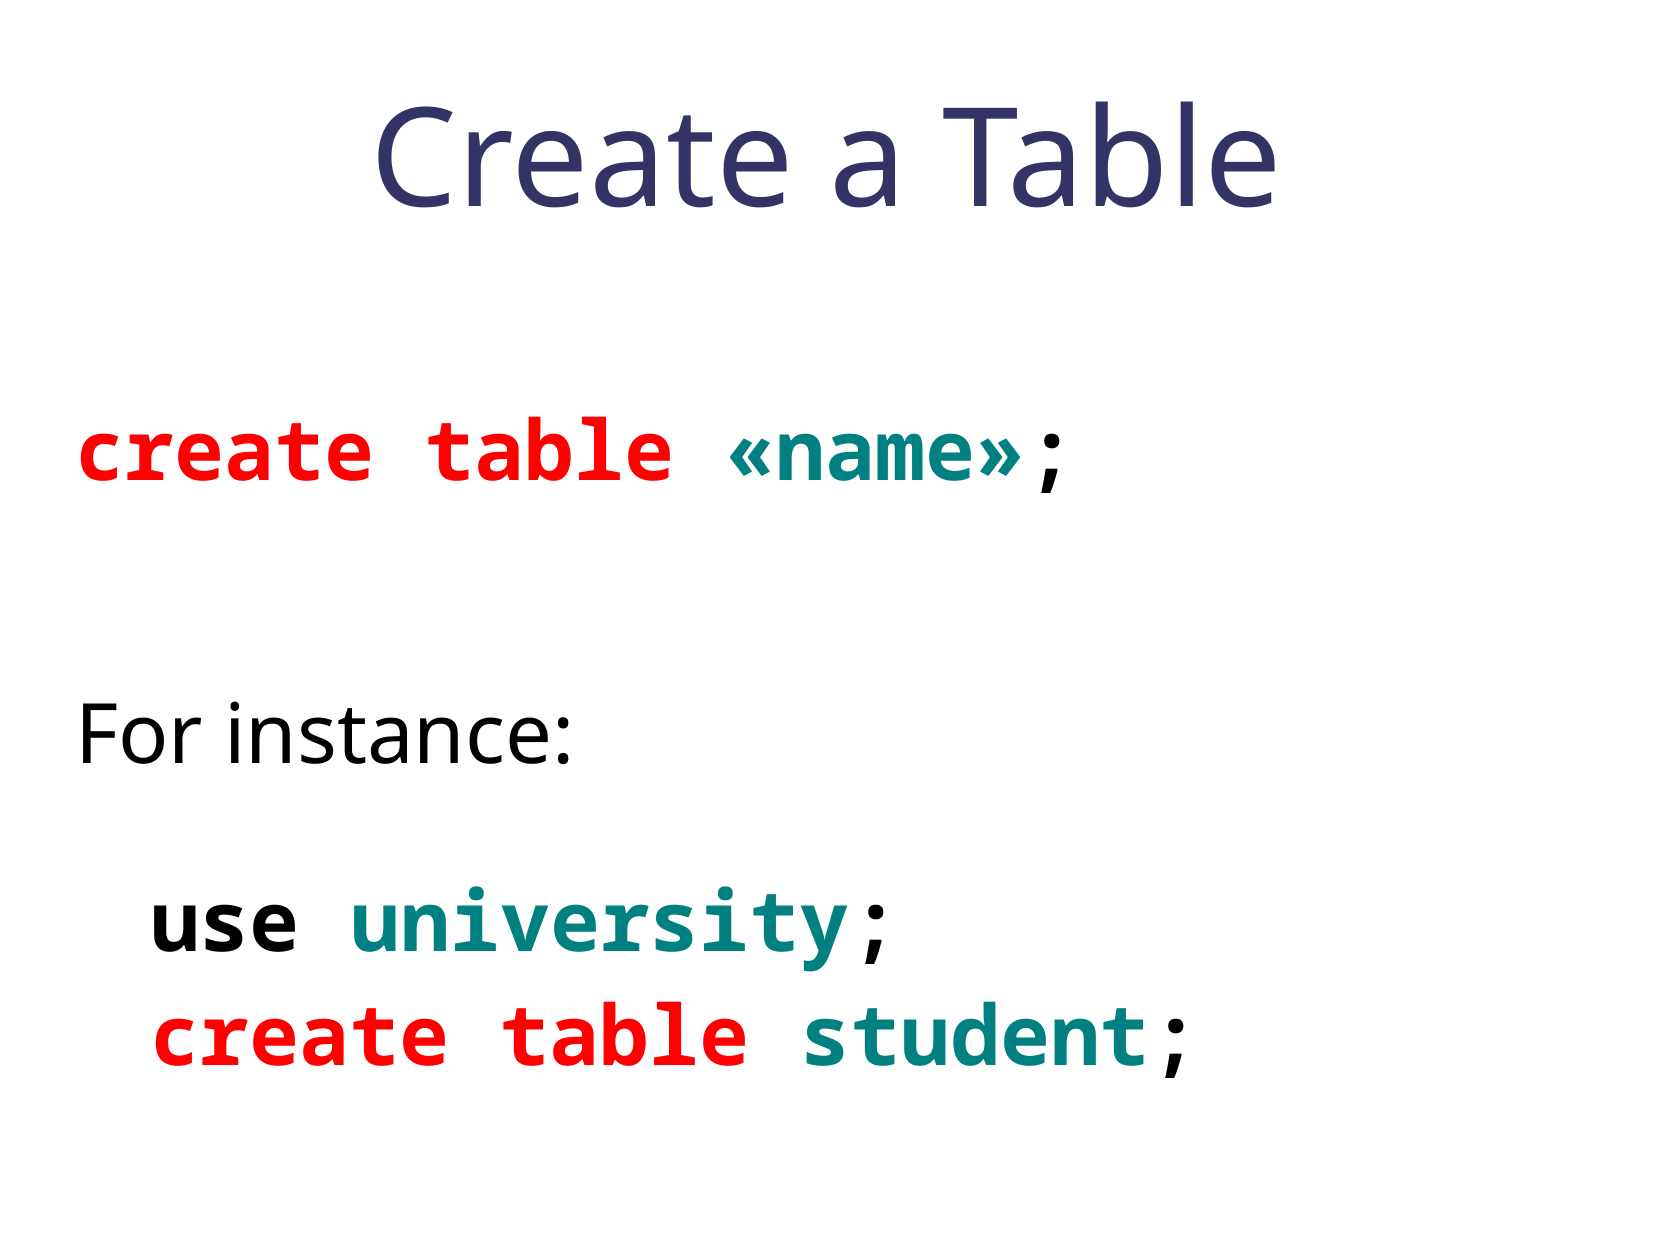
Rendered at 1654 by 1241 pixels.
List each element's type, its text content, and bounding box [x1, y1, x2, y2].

text_box For instance: [75, 675, 1654, 865]
title Create a Table [82, 56, 1571, 250]
subtitle create table «name»; [75, 391, 1613, 551]
text_box use university; create table student; [150, 865, 1654, 1055]
